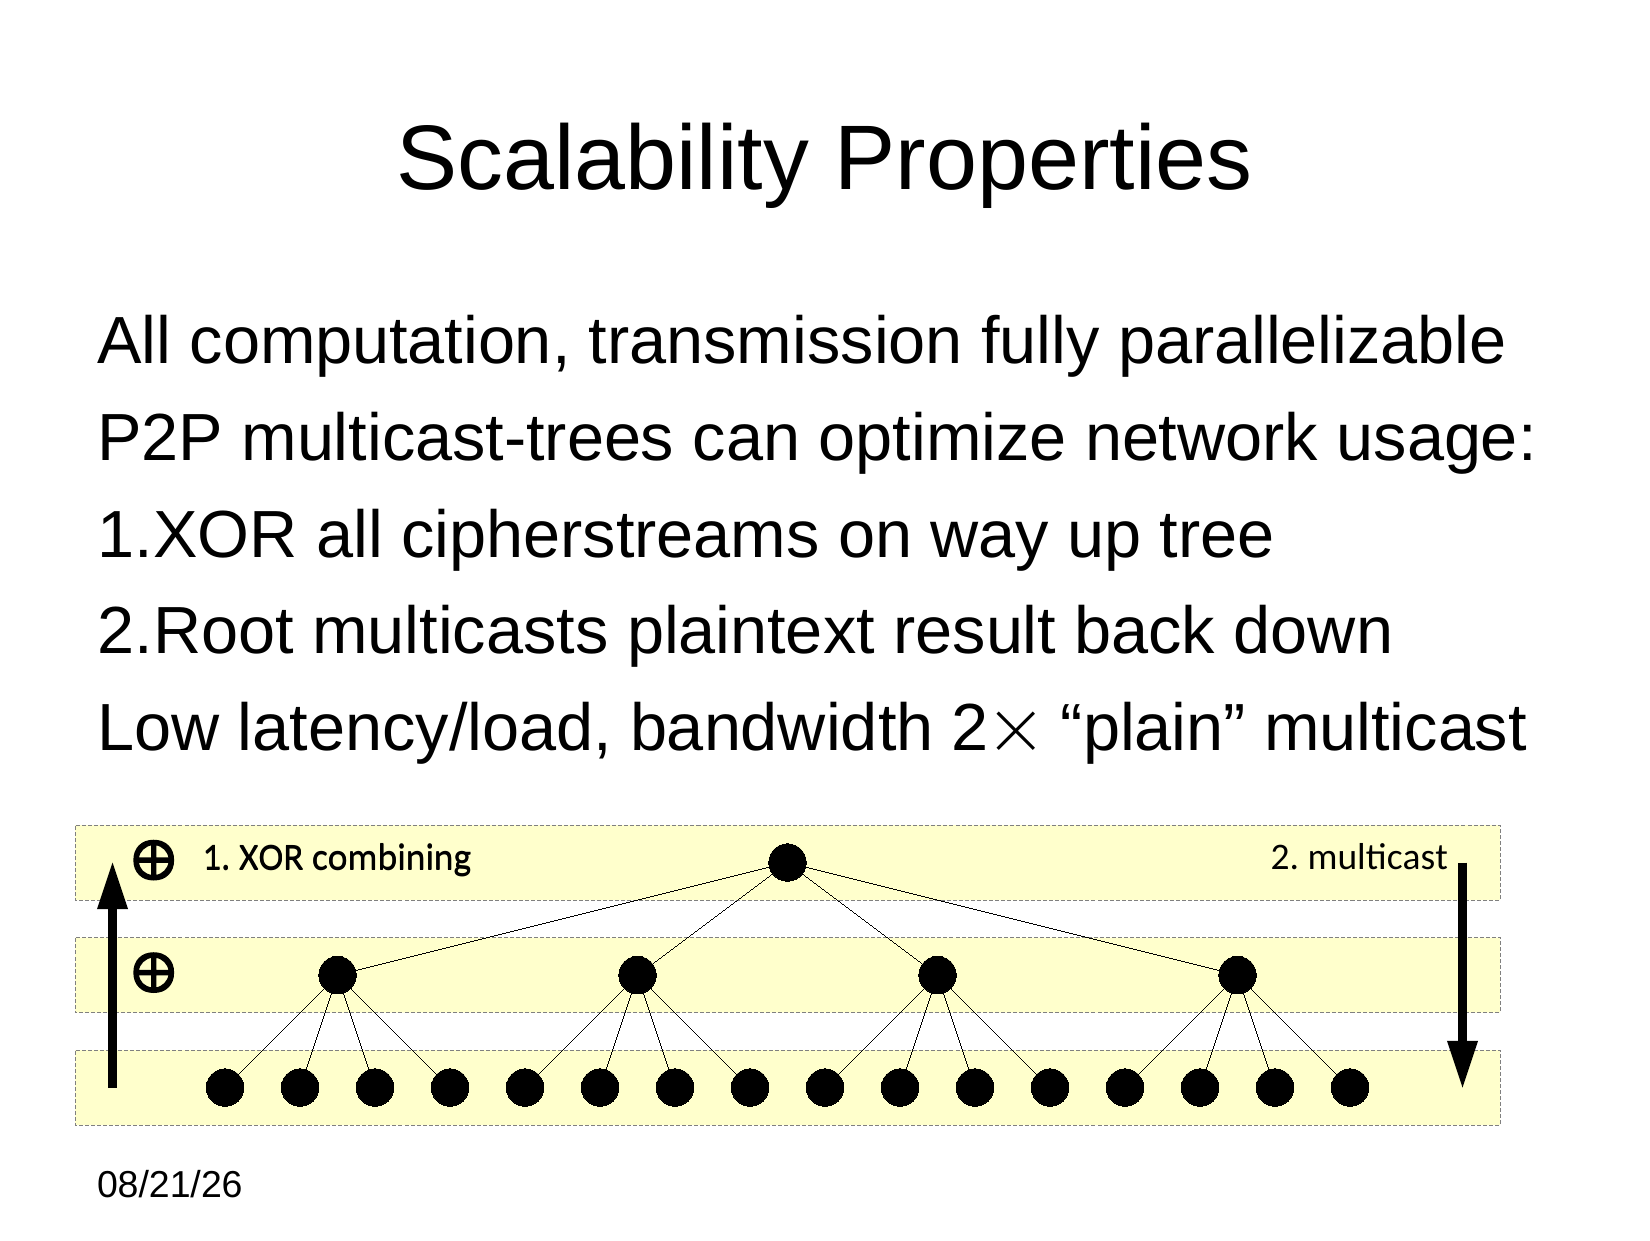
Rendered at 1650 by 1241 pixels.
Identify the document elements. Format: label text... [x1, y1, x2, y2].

list All computation, transmission fully parallelizable P2P multicast-trees can optimize network usage: XOR all cipherstreams on way up tree Root multicasts plaintext result back down Low latency/load, bandwidth 2× “plain” multicast [82, 289, 1568, 772]
text_box ⊕ [112, 805, 188, 901]
text_box [1463, 825, 1501, 901]
text_box [1467, 937, 1501, 1013]
text_box ⊕ [112, 917, 188, 1013]
text_box 2. multicast [1162, 825, 1463, 885]
title Scalability Properties [82, 49, 1568, 257]
text_box [75, 1050, 1501, 1126]
text_box [188, 937, 1458, 1013]
text_box [75, 937, 108, 1013]
text_box [188, 825, 1458, 901]
text_box [75, 825, 112, 901]
text_box 1. XOR combining [187, 825, 563, 885]
